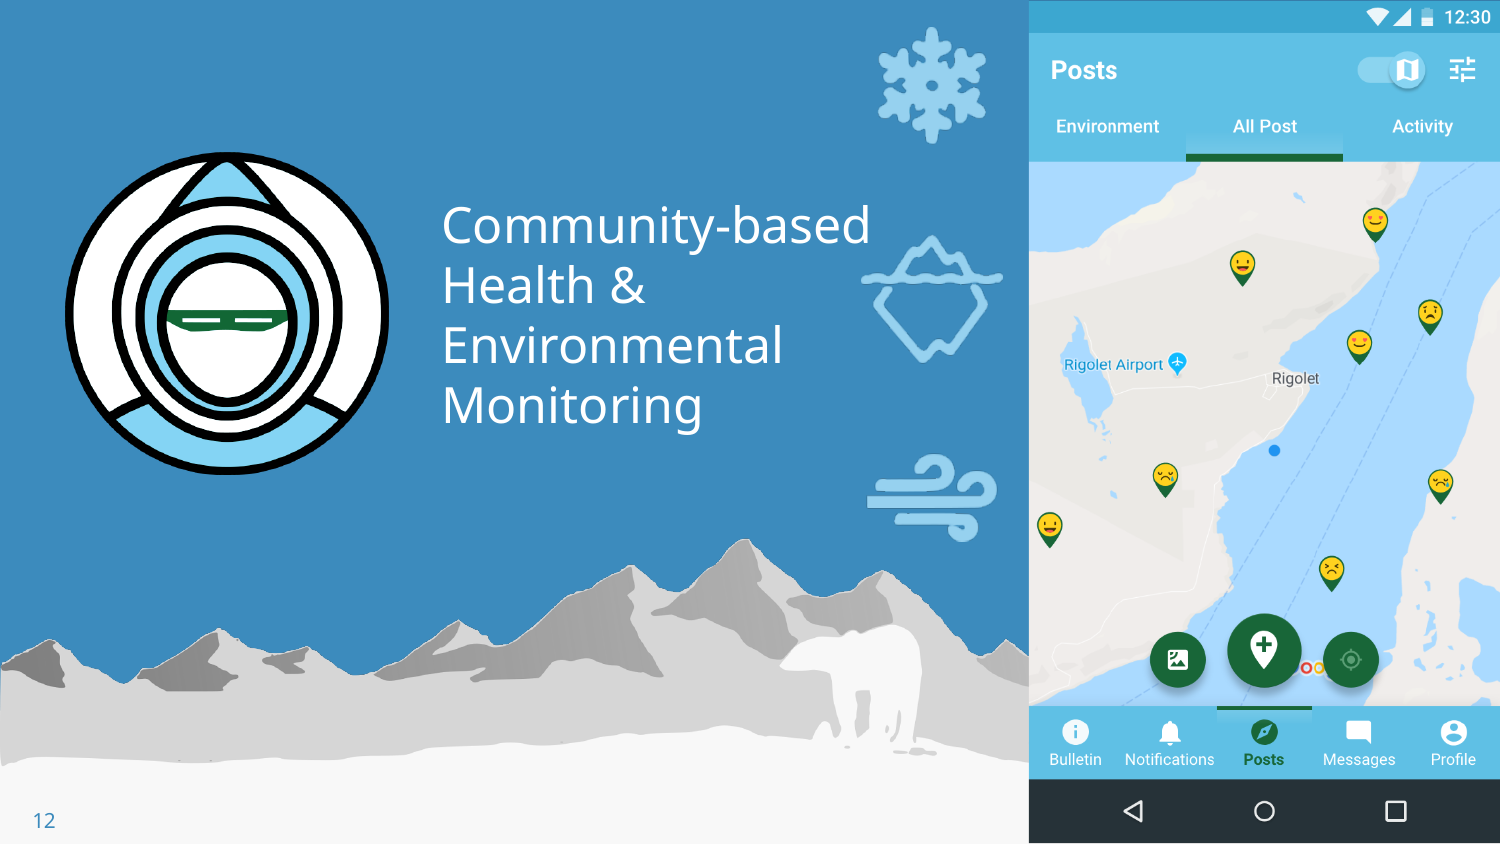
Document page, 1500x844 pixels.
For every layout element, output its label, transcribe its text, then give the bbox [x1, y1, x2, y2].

text_box Community-based Health & Environmental Monitoring [426, 27, 955, 600]
picture [65, 152, 389, 475]
slide_number <number> [0, 792, 89, 844]
picture [0, 0, 1500, 844]
